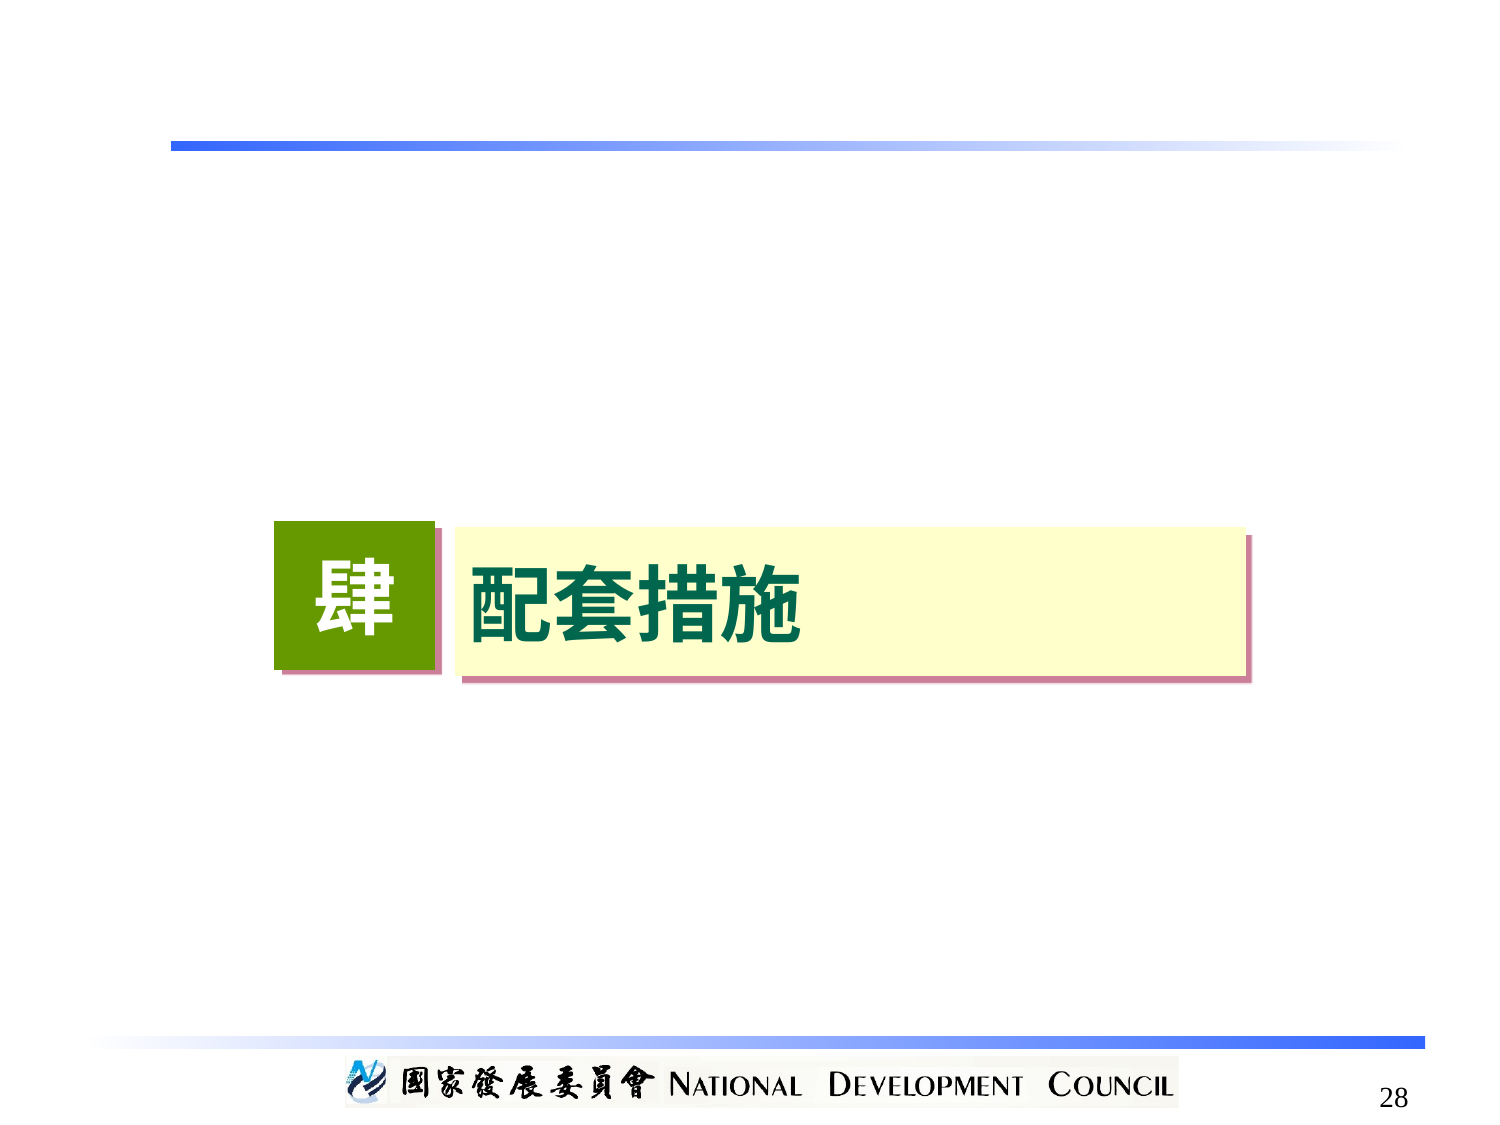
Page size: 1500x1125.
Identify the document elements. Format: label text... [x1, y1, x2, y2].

text_box 肆 [274, 521, 435, 670]
text_box 配套措施 [455, 527, 1246, 676]
text_box 28 [1364, 1070, 1490, 1106]
